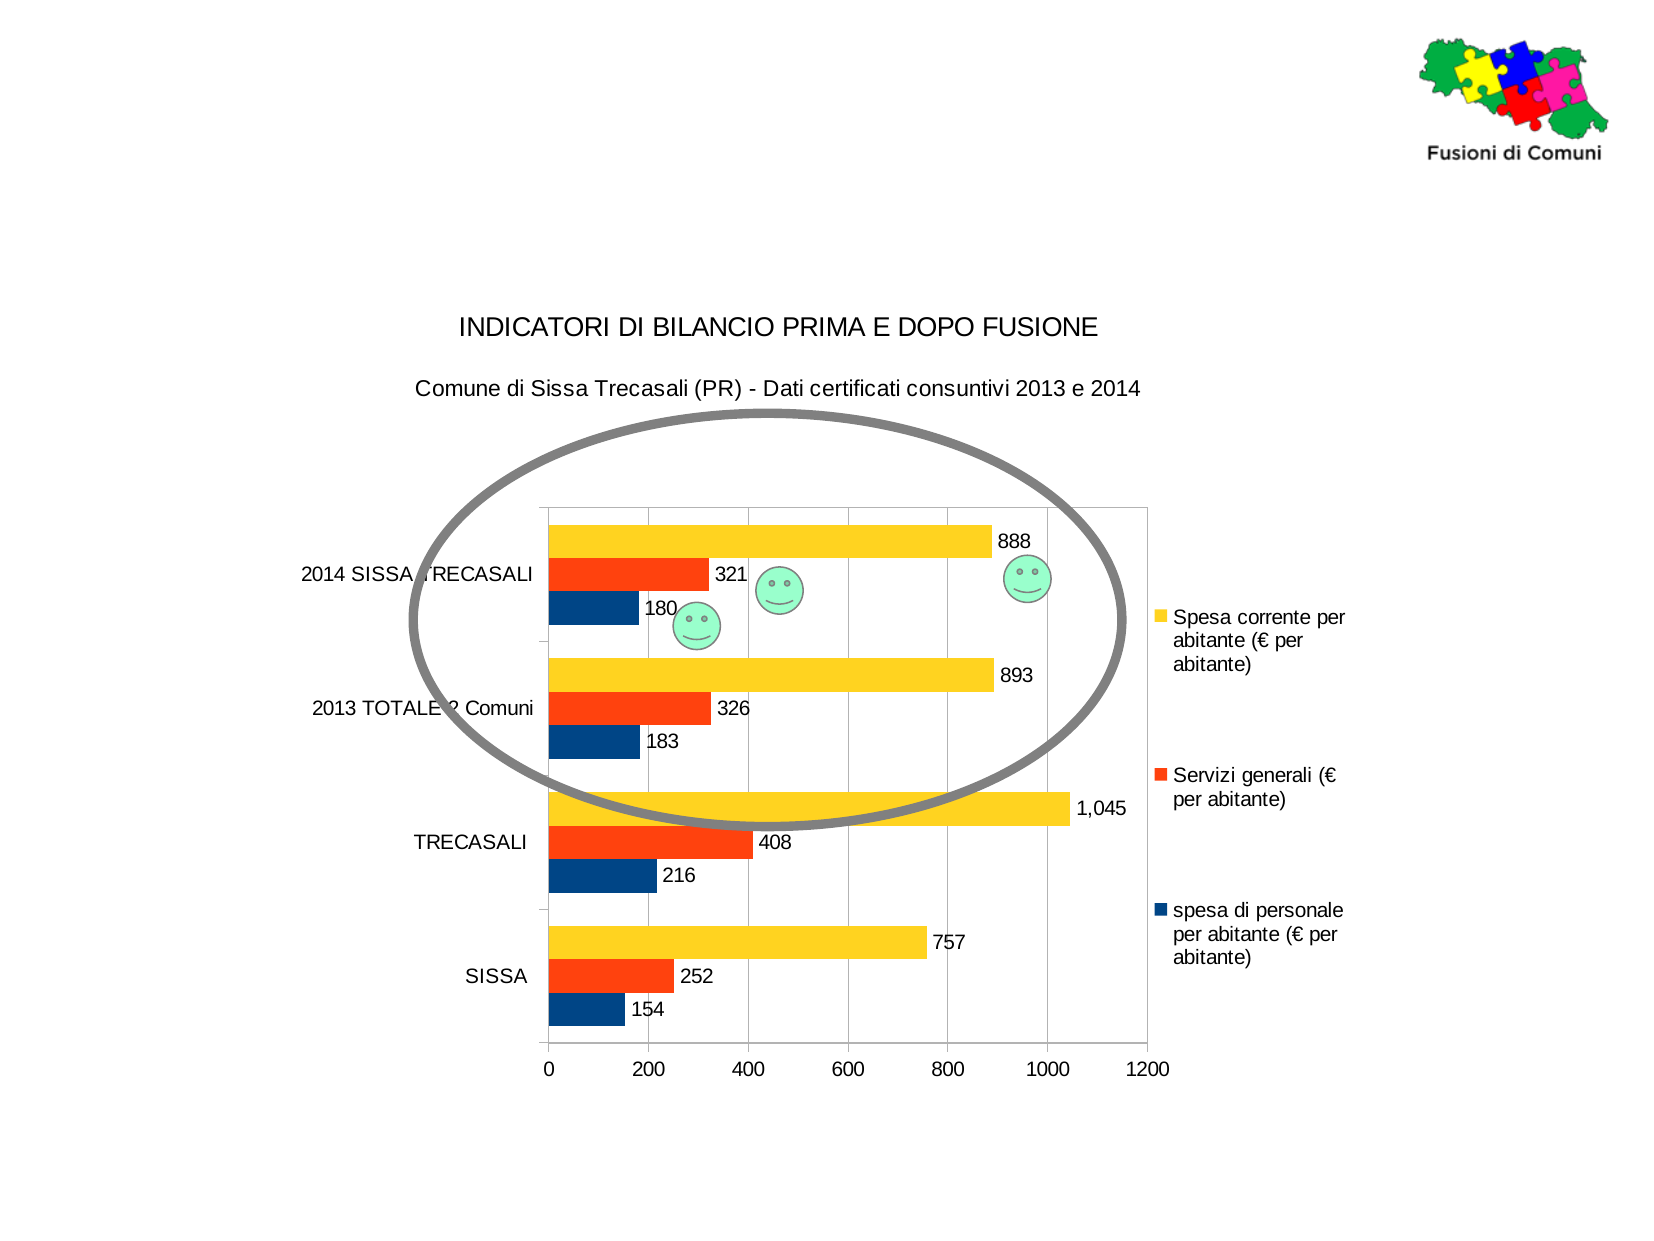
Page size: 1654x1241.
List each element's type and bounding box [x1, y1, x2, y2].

text_box [1003, 555, 1052, 603]
text_box [755, 566, 804, 615]
text_box [673, 602, 721, 650]
picture [1417, 35, 1611, 165]
chart [189, 278, 1368, 1170]
